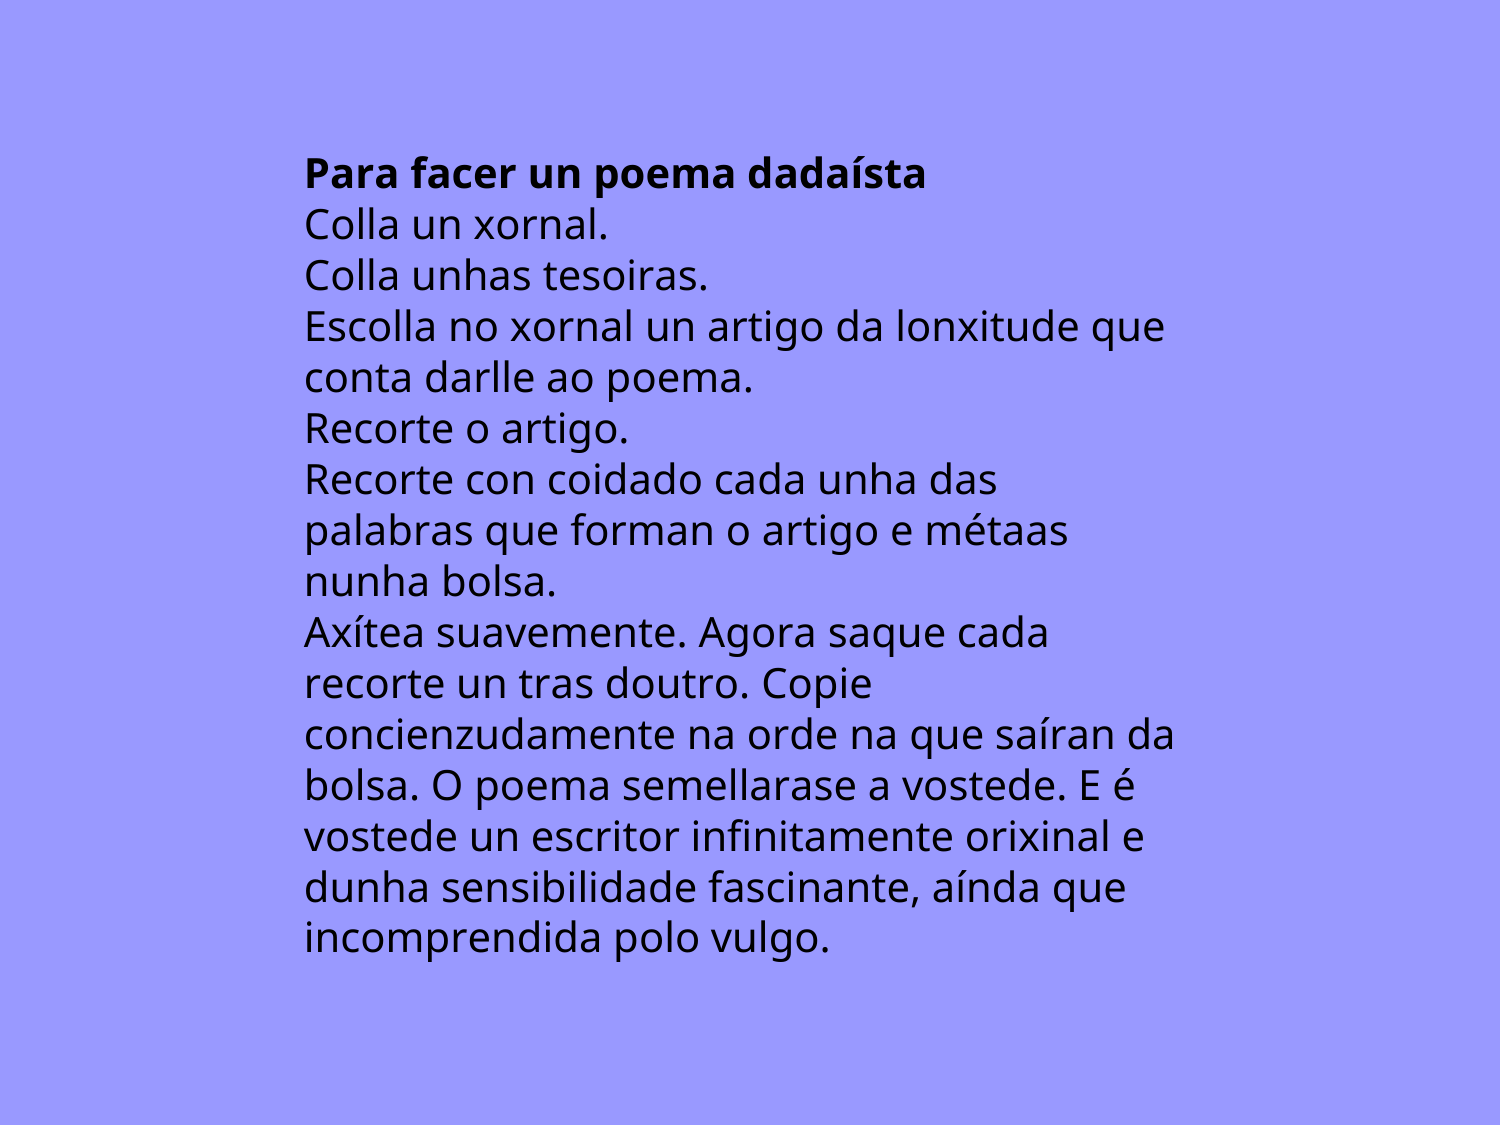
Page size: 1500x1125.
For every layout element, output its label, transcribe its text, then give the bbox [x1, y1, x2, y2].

text_box Para facer un poema dadaísta Colla un xornal. Colla unhas tesoiras. Escolla no xornal un artigo da lonxitude que conta darlle ao poema. Recorte o artigo. Recorte con coidado cada unha das palabras que forman o artigo e métaas nunha bolsa. Axítea suavemente. Agora saque cada recorte un tras doutro. Copie concienzudamente na orde na que saíran da bolsa. O poema semellarase a vostede. E é vostede un escritor infinitamente orixinal e dunha sensibilidade fascinante, aínda que incomprendida polo vulgo. [289, 160, 1270, 966]
